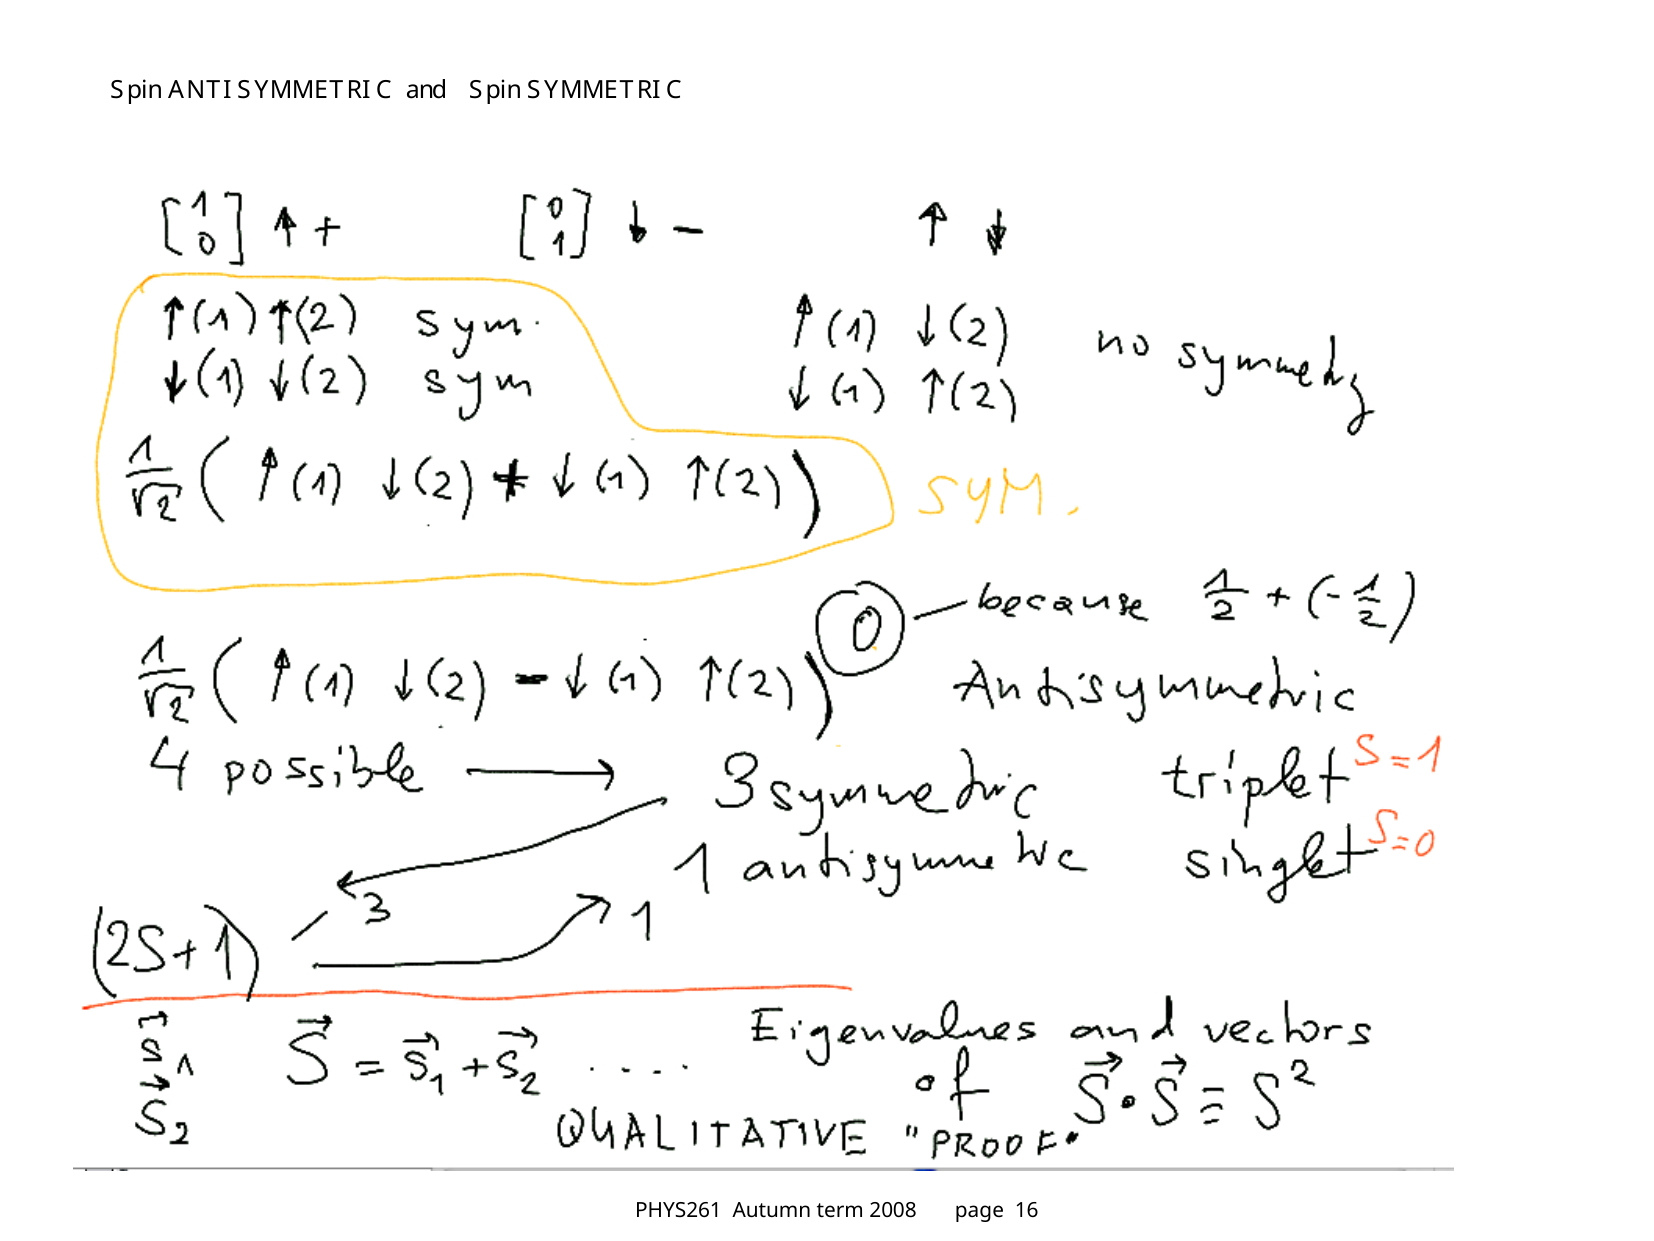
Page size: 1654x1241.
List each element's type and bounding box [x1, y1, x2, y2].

chart [108, 70, 1113, 248]
picture [73, 179, 1454, 1171]
